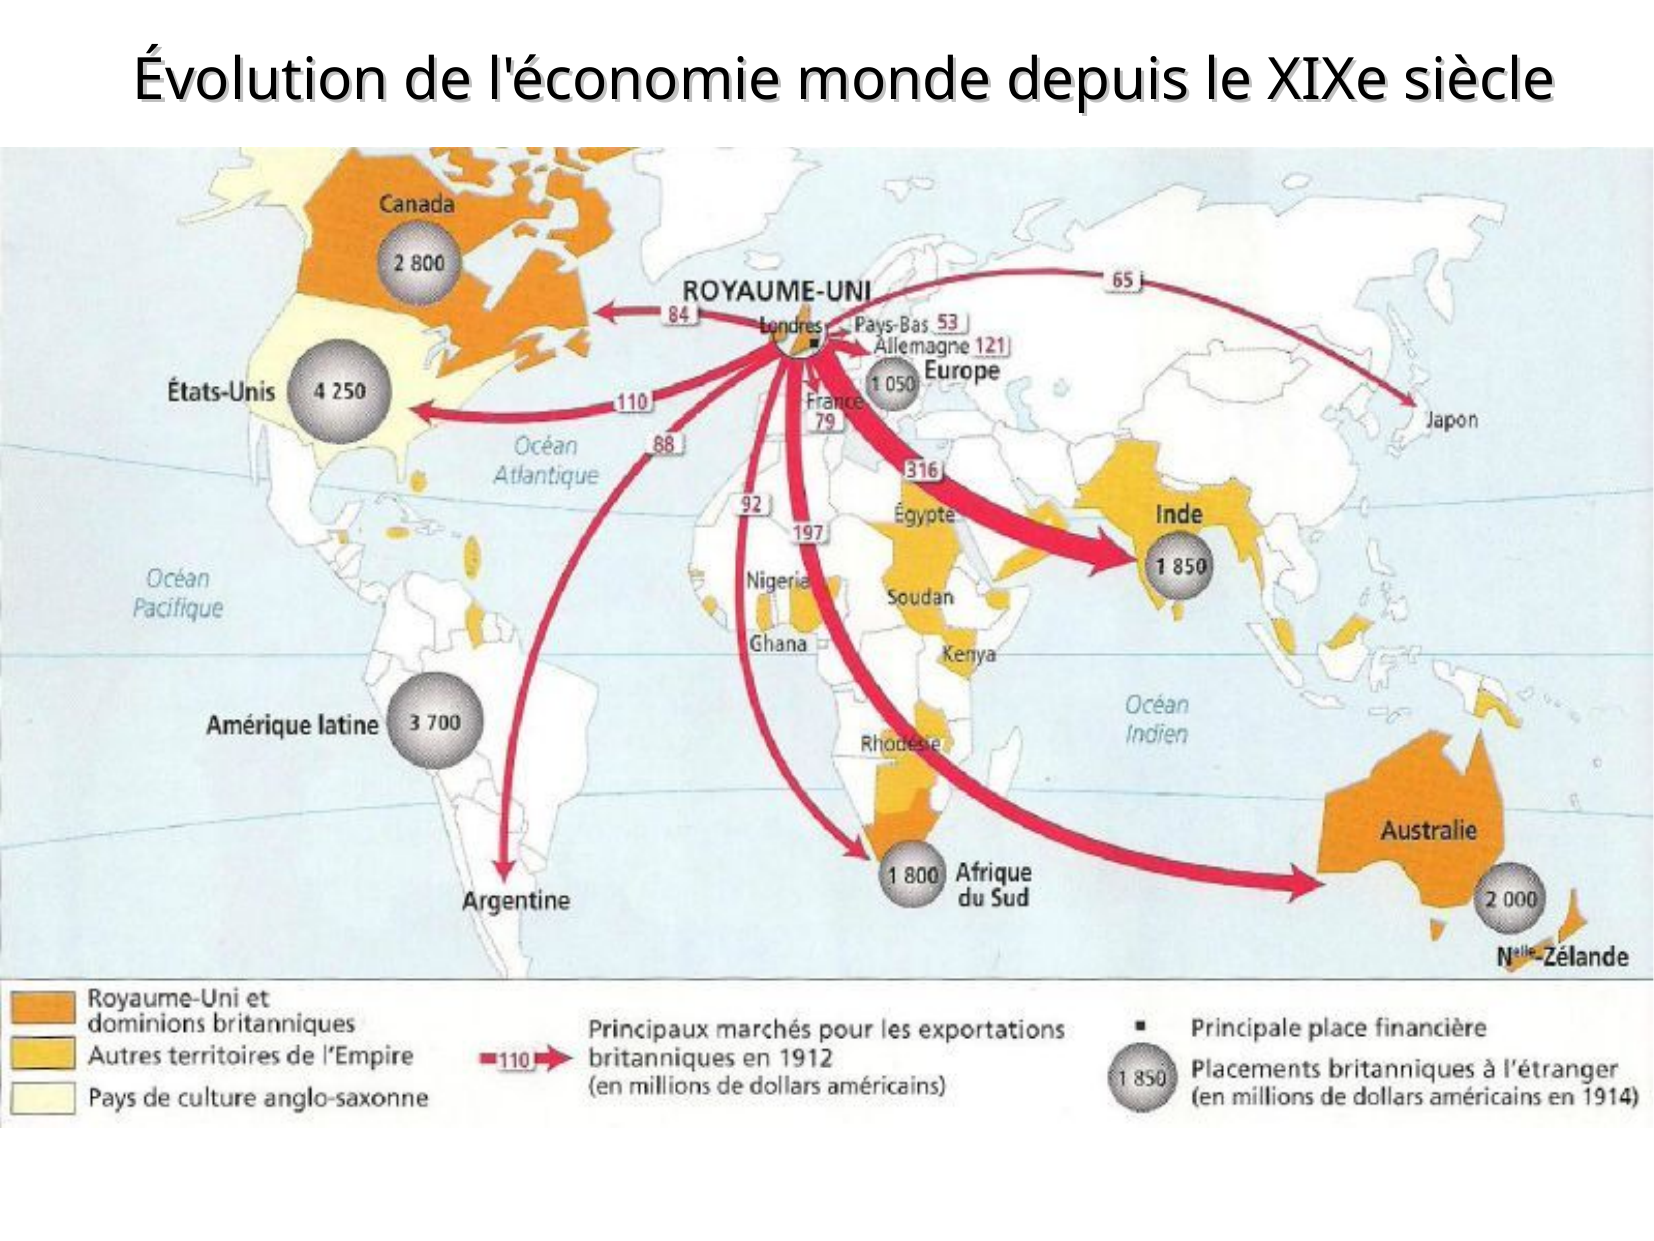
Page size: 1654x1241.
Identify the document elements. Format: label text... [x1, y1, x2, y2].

picture [0, 147, 1654, 1128]
text_box Évolution de l'économie monde depuis le XIXe siècle [118, 29, 1595, 136]
